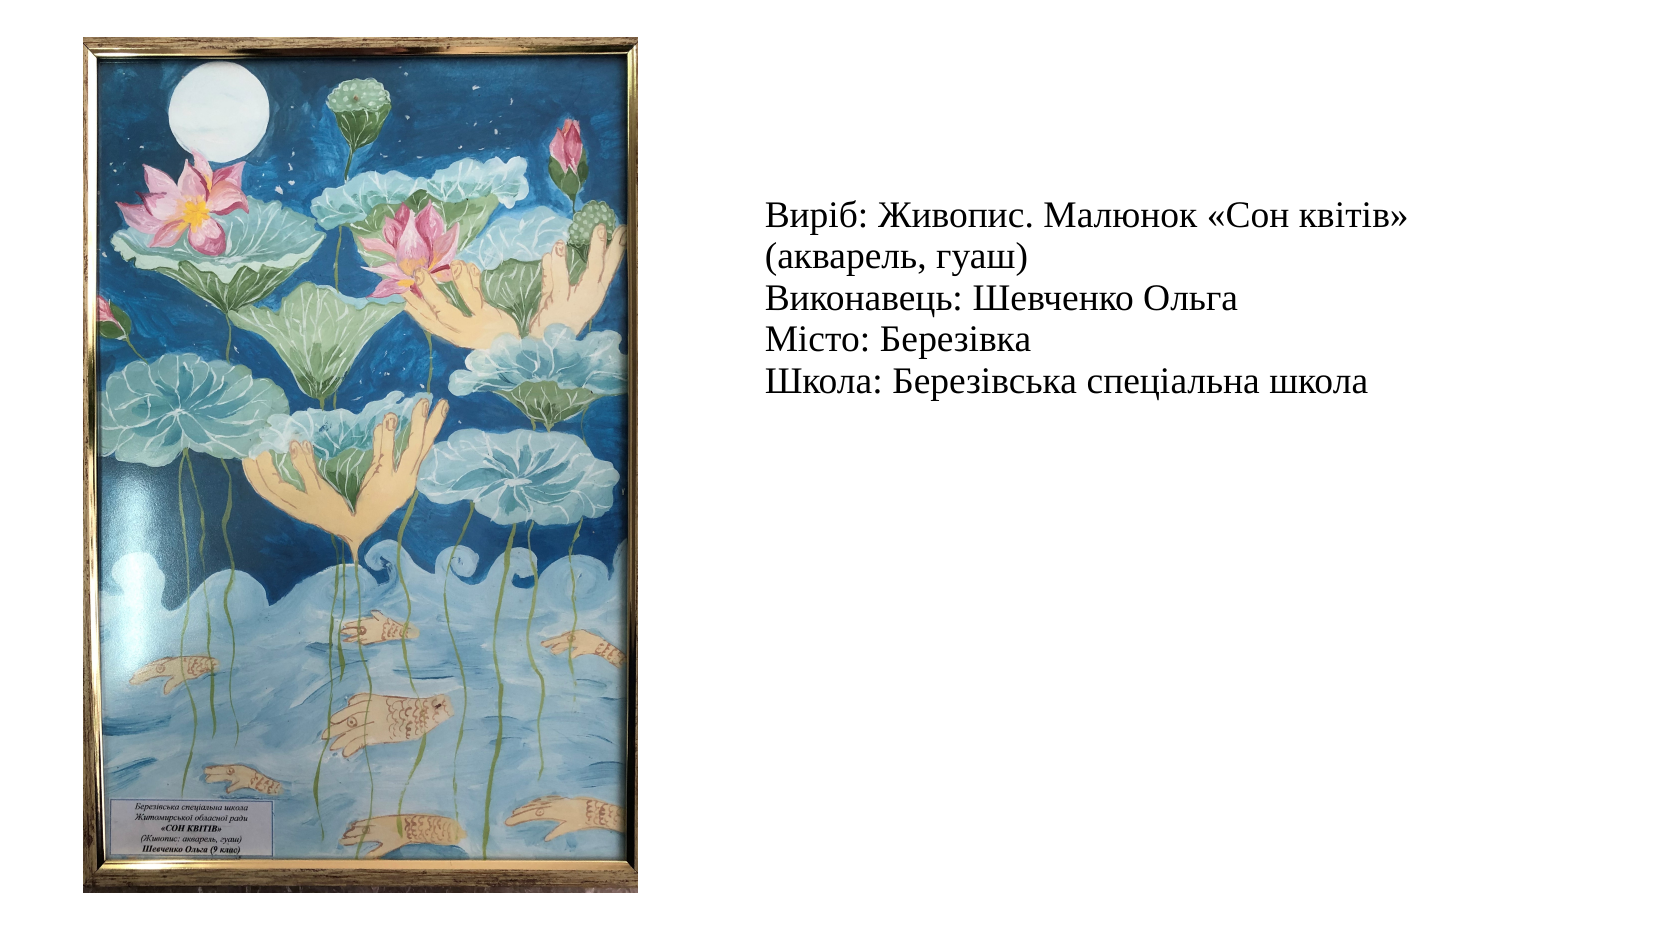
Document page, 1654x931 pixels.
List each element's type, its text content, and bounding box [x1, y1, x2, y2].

picture [83, 37, 638, 893]
text_box Виріб: Живопис. Малюнок «Сон квітів» (акварель, гуаш) Виконавець: Шевченко Ольга Місто: Березівка Школа: Березівська спеціальна школа [750, 186, 1463, 526]
